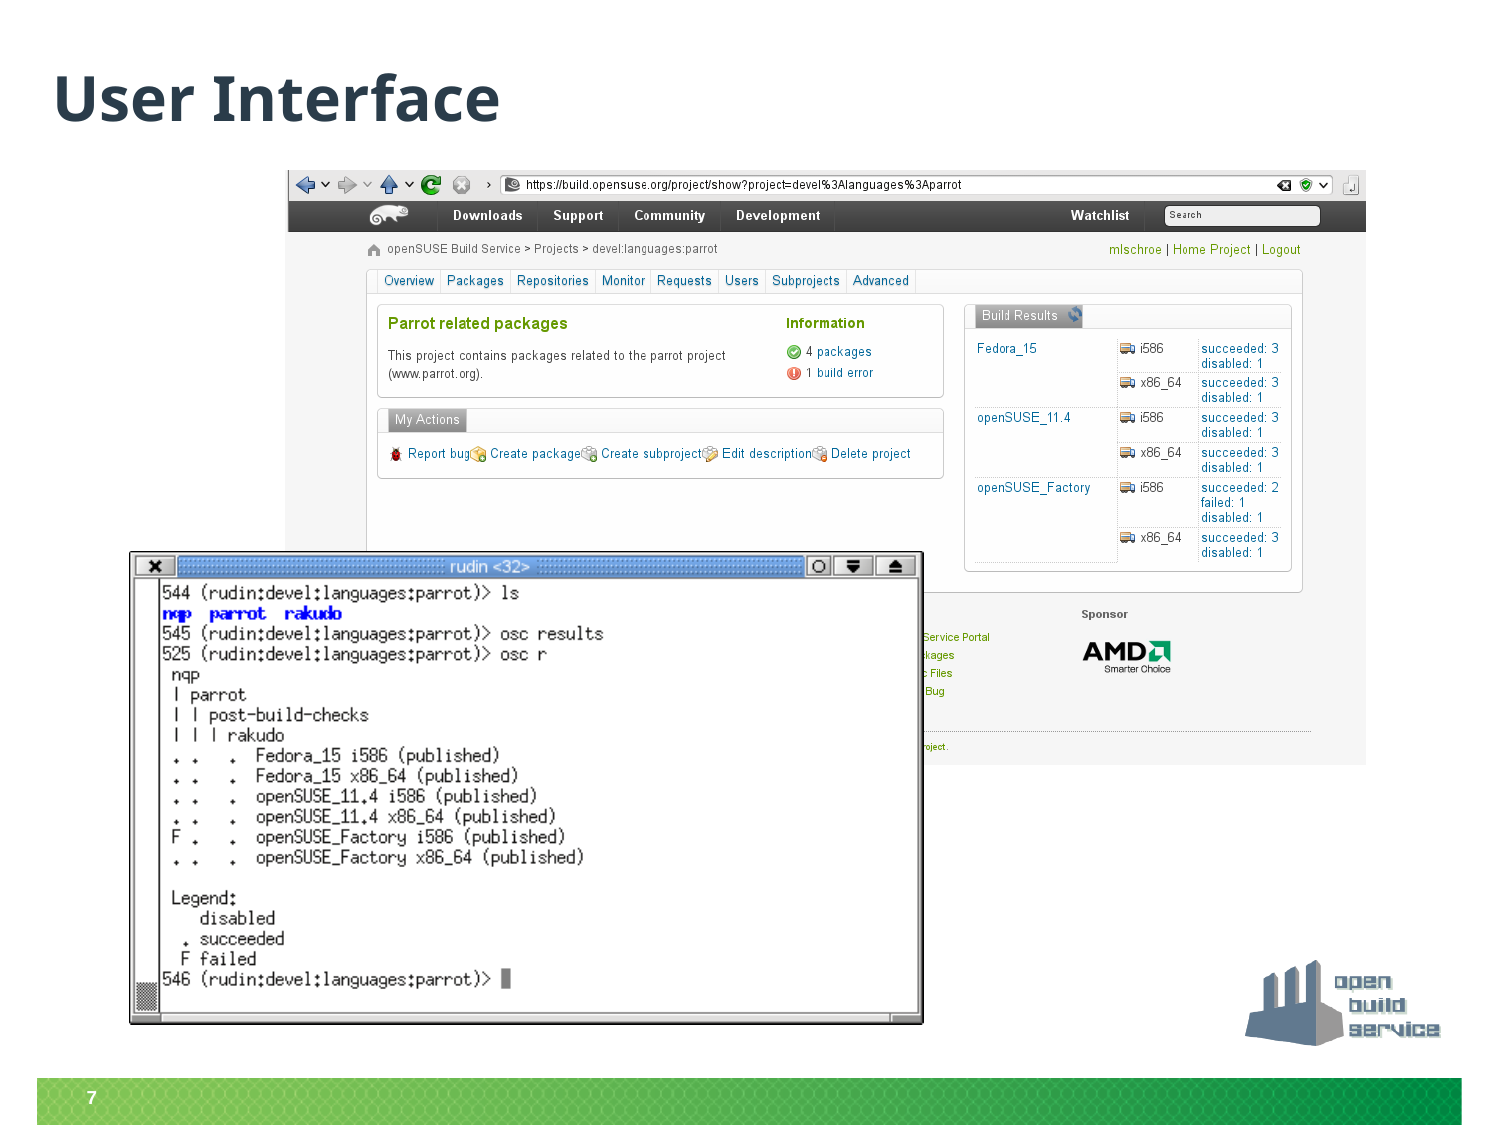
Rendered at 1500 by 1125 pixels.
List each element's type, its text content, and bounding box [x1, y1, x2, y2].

picture [1245, 960, 1441, 1046]
title User Interface [37, 51, 1388, 209]
picture [37, 1078, 1462, 1125]
picture [129, 170, 1366, 1025]
